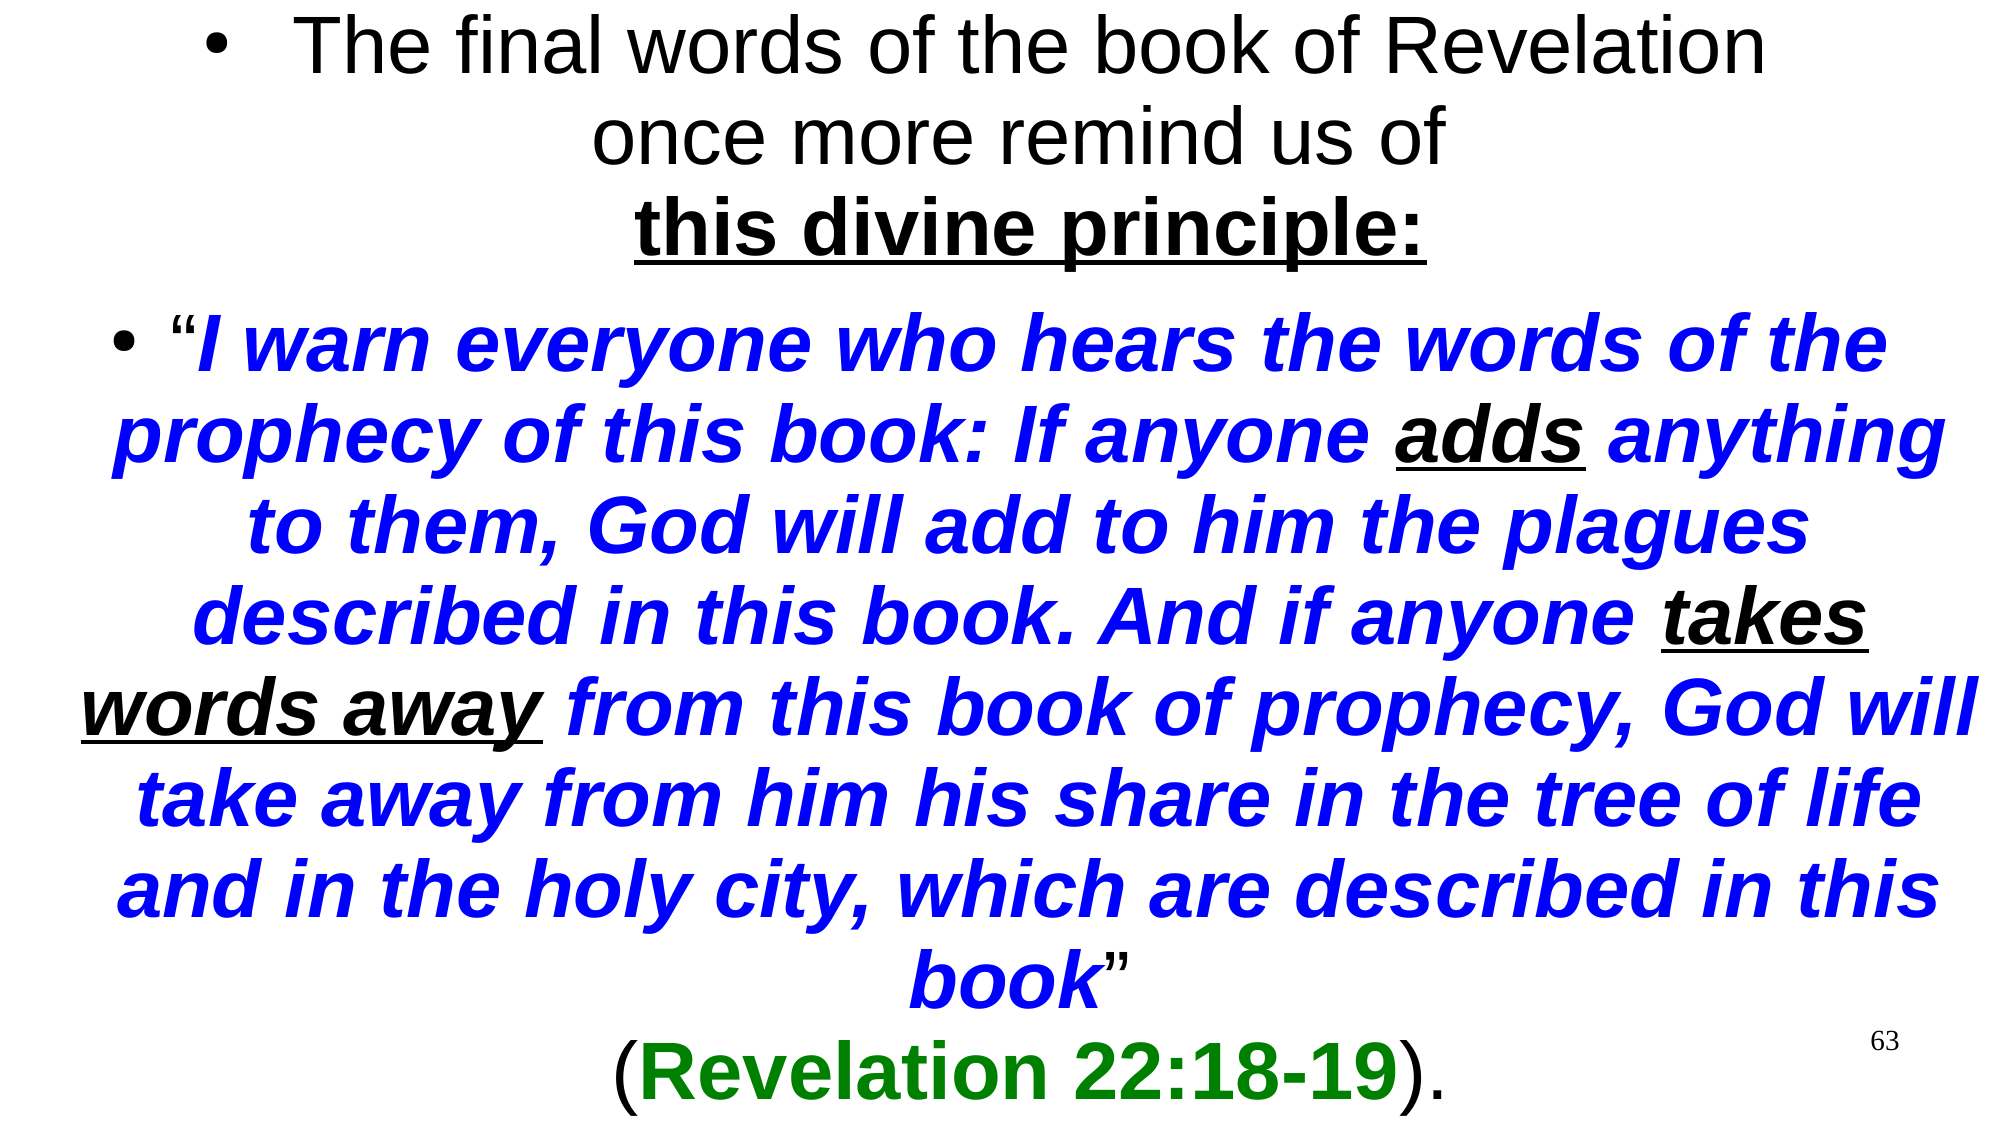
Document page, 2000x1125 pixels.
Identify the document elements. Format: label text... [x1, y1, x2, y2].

list The final words of the book of Revelation once more remind us of this divine principle: “I warn everyone who hears the words of the prophecy of this book: If anyone adds anything to them, God will add to him the plagues described in this book. And if anyone takes words away from this book of prophecy, God will take away from him his share in the tree of life and in the holy city, which are described in this book” (Revelation 22:18-19). [0, 0, 1996, 1123]
